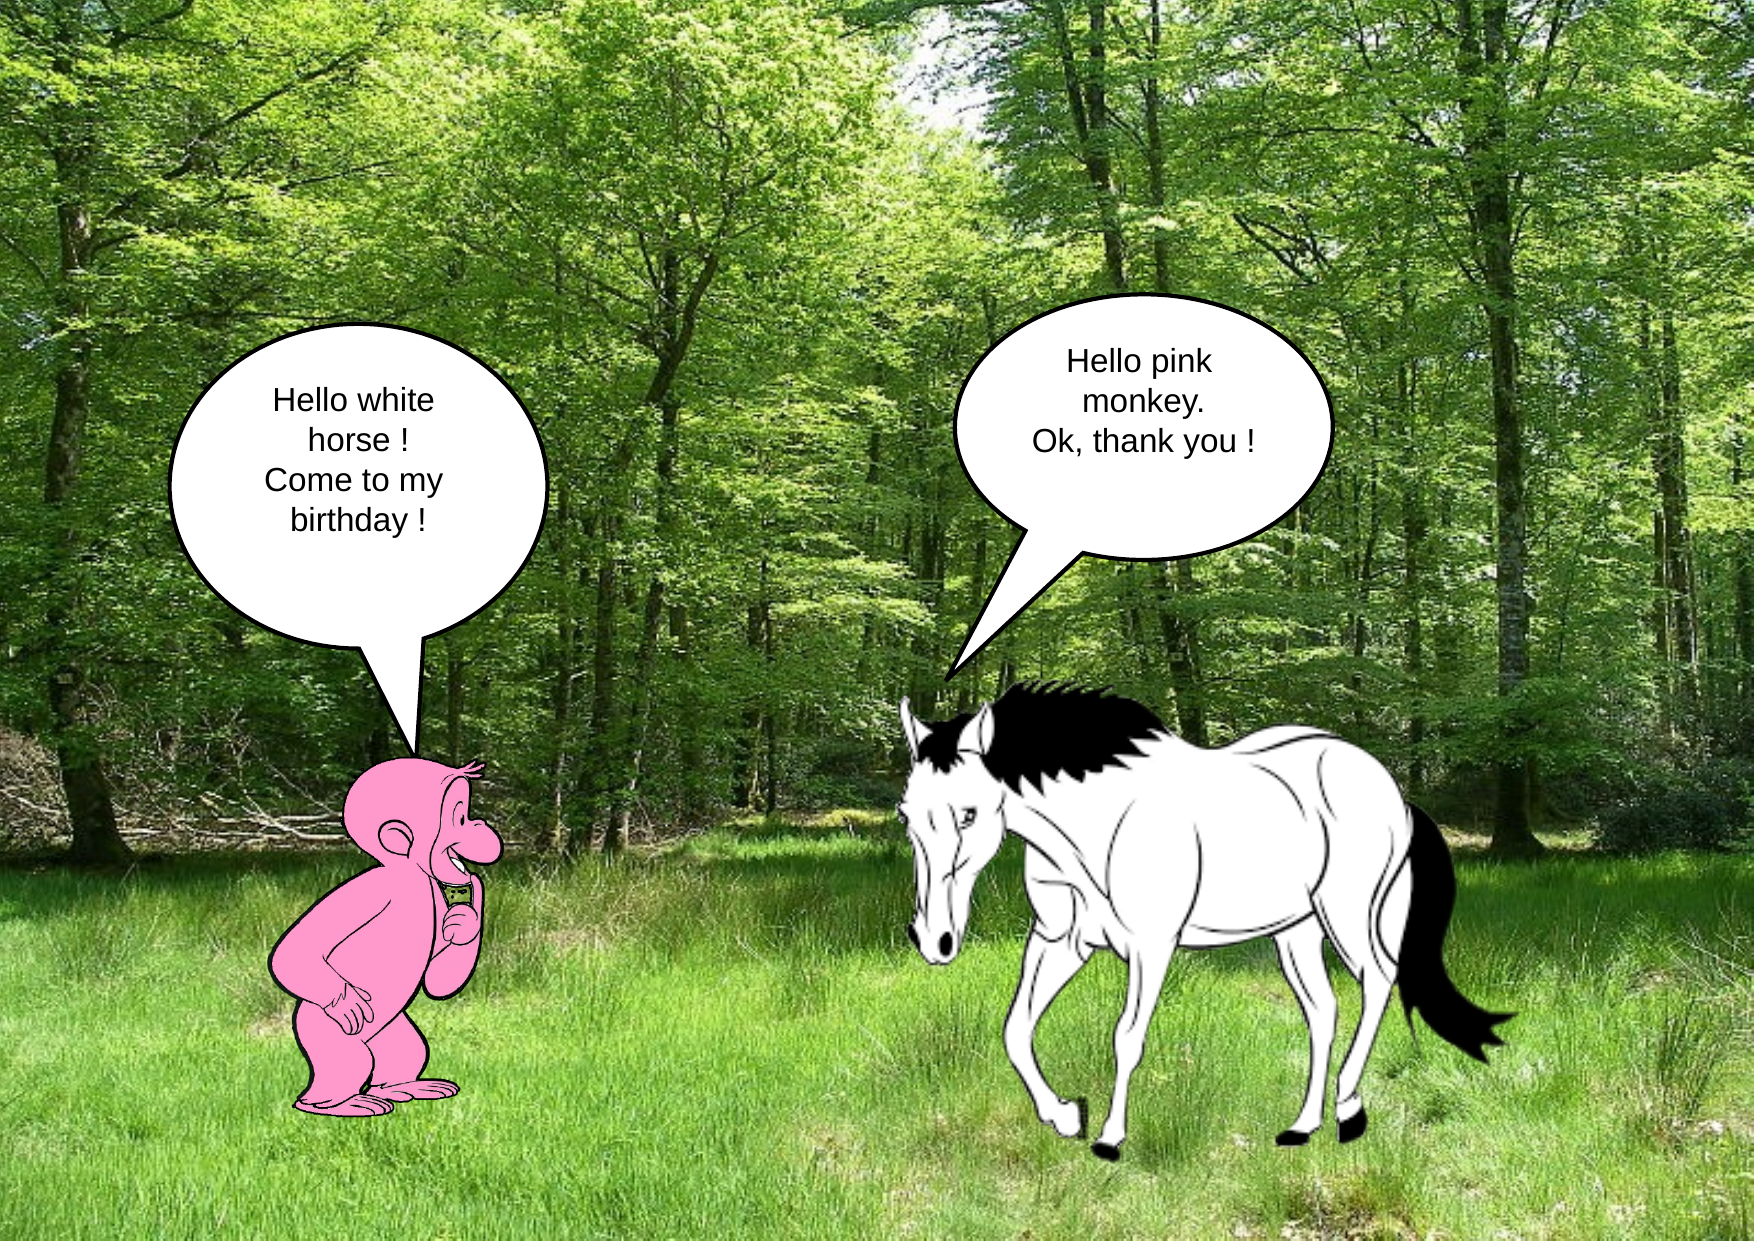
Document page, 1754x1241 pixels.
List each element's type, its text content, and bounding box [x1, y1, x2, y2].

text_box Hello white horse ! Come to my birthday ! [169, 323, 548, 752]
text_box Hello pink monkey. Ok, thank you ! [947, 294, 1333, 678]
picture [0, 0, 1754, 1241]
